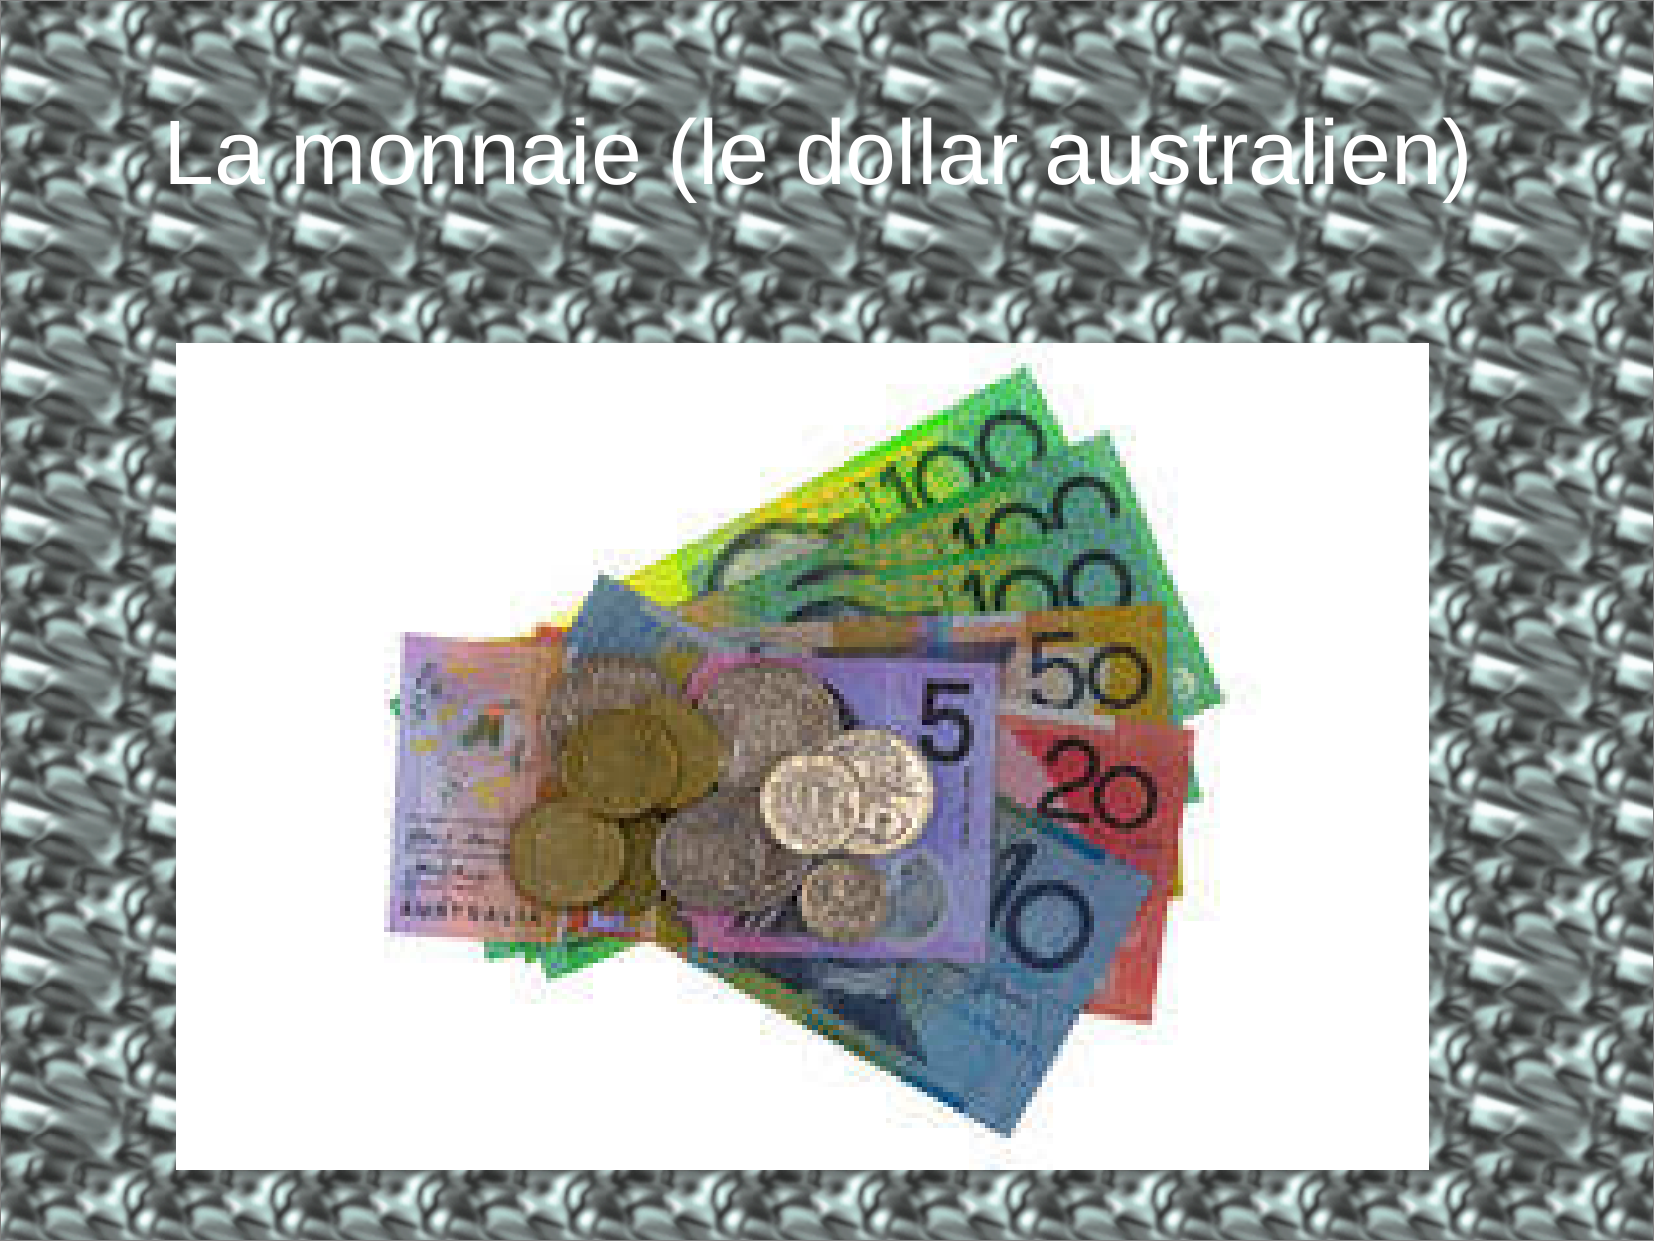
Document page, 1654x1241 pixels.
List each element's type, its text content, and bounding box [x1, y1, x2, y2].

text_box La monnaie (le dollar australien) [11, 49, 1500, 257]
text_box [0, 0, 1654, 1241]
picture [176, 343, 1429, 1170]
